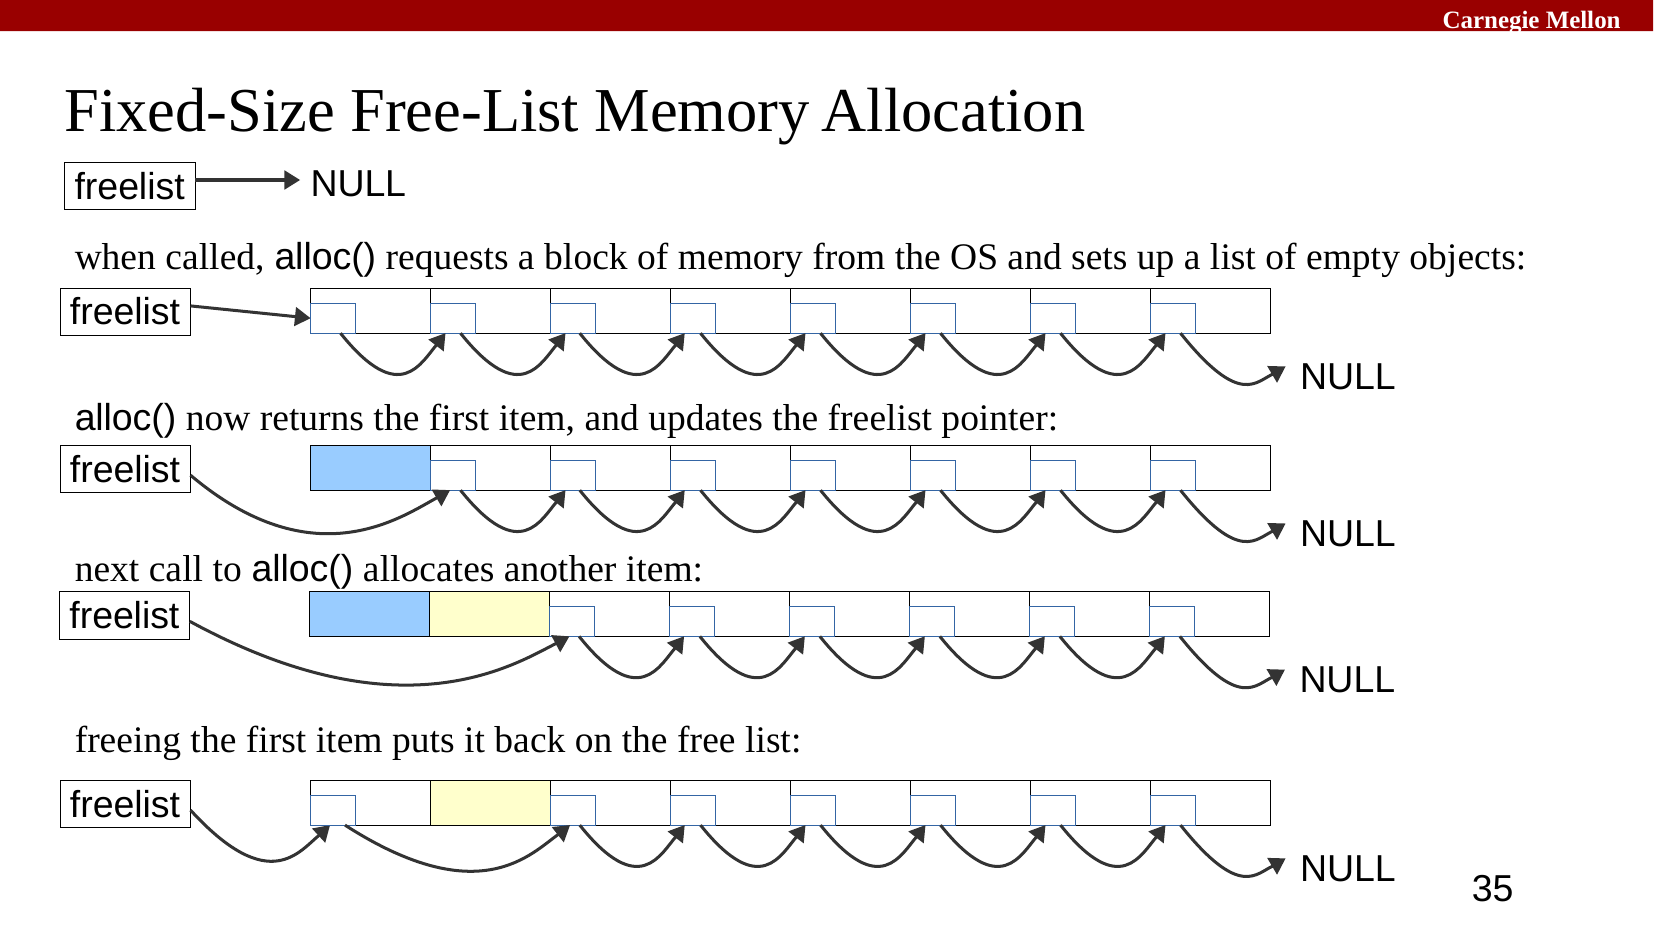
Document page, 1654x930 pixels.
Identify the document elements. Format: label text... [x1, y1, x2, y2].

text_box freeing the first item puts it back on the free list: [60, 712, 818, 769]
text_box [430, 780, 550, 826]
text_box NULL [1285, 348, 1411, 406]
text_box [310, 446, 430, 491]
title Fixed-Size Free-List Memory Allocation [64, 58, 1576, 163]
text_box freelist [59, 591, 190, 640]
text_box alloc() now returns the first item, and updates the freelist pointer: [60, 388, 1075, 446]
text_box NULL [295, 154, 422, 212]
text_box freelist [60, 446, 191, 493]
text_box NULL [1285, 505, 1411, 563]
text_box when called, alloc() requests a block of memory from the OS and sets up a list of empty objects: [60, 228, 1543, 285]
text_box [309, 597, 549, 637]
text_box freelist [64, 162, 196, 210]
text_box NULL [1285, 840, 1411, 916]
text_box next call to alloc() allocates another item: [60, 540, 719, 597]
text_box freelist [60, 780, 191, 828]
text_box NULL [1284, 651, 1411, 709]
text_box freelist [60, 288, 191, 336]
